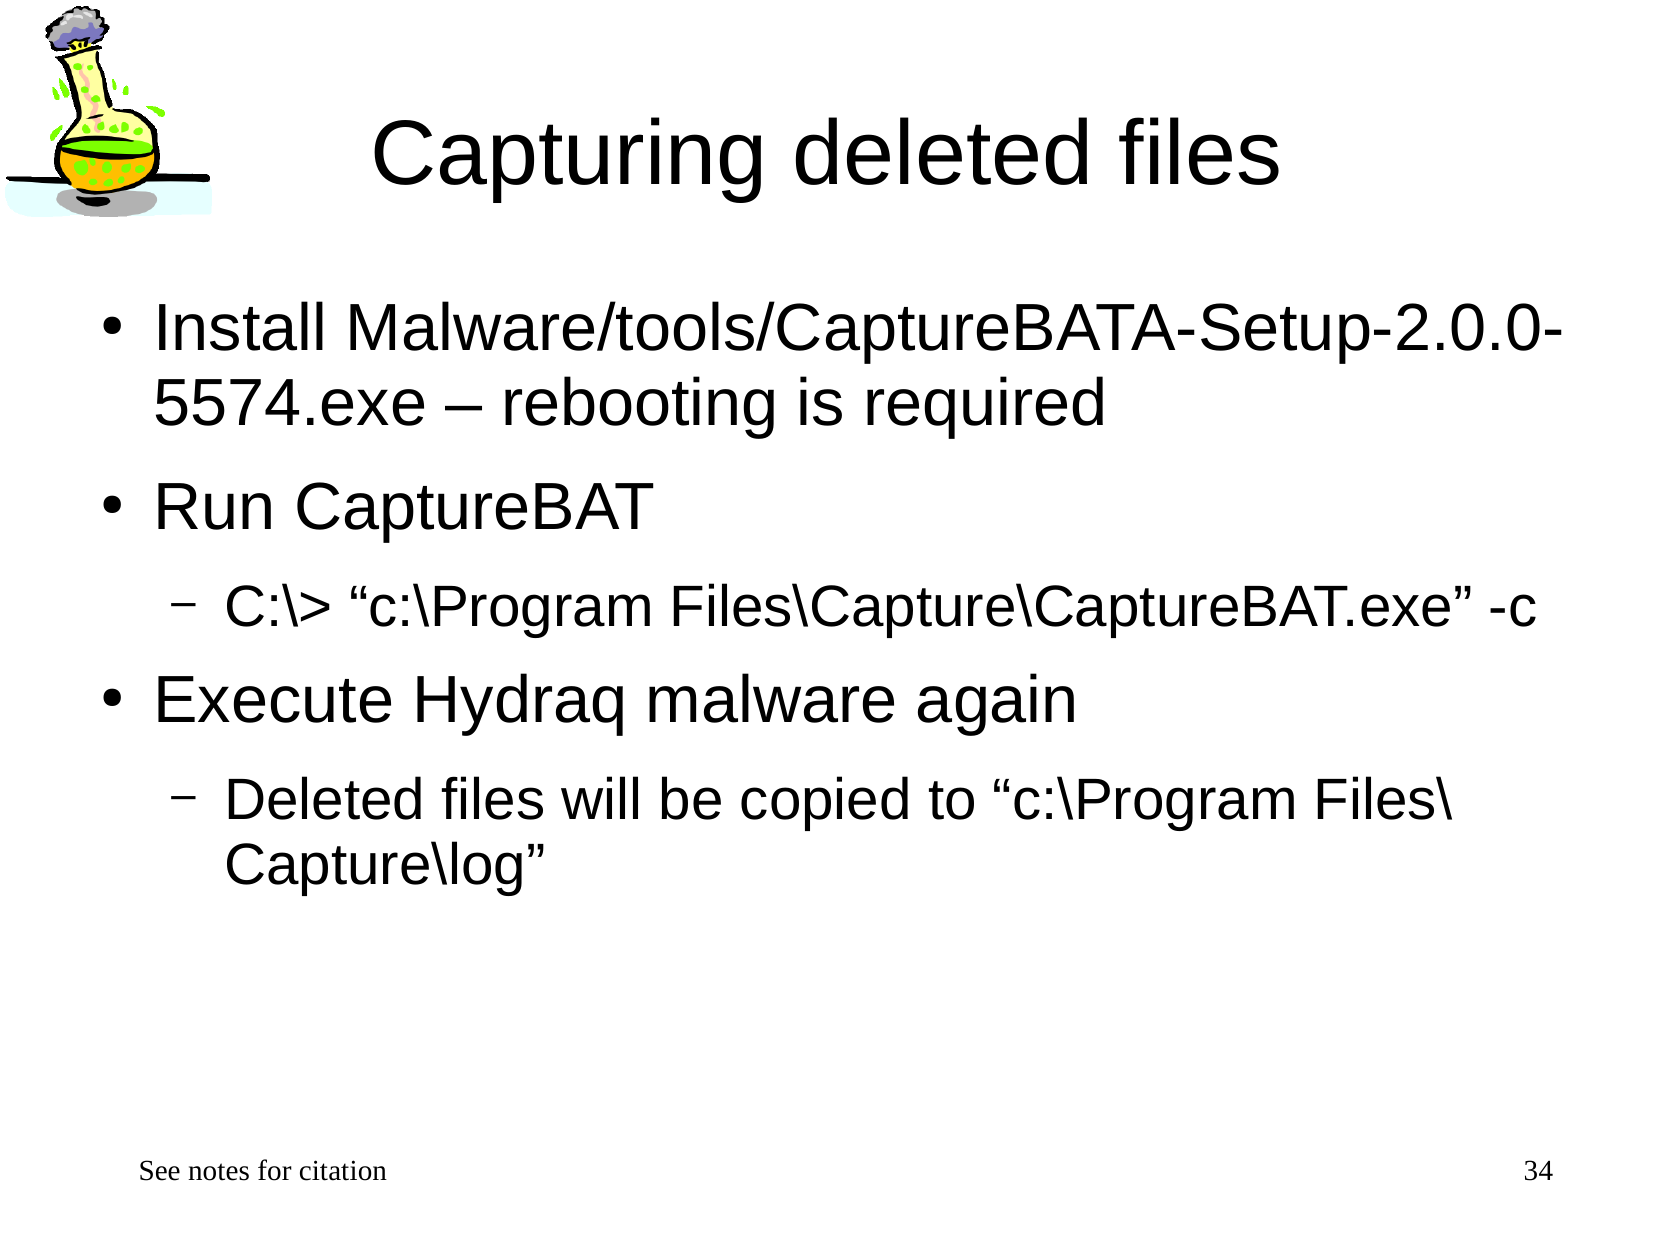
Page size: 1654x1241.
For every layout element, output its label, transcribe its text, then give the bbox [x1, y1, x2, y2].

picture [5, 6, 212, 217]
title Capturing deleted files [82, 49, 1571, 257]
list Install Malware/tools/CaptureBATA-Setup-2.0.0-5574.exe – rebooting is required Run CaptureBAT C:\> “c:\Program Files\Capture\CaptureBAT.exe” -c Execute Hydraq malware again Deleted files will be copied to “c:\Program Files\Capture\log” [82, 290, 1576, 1126]
